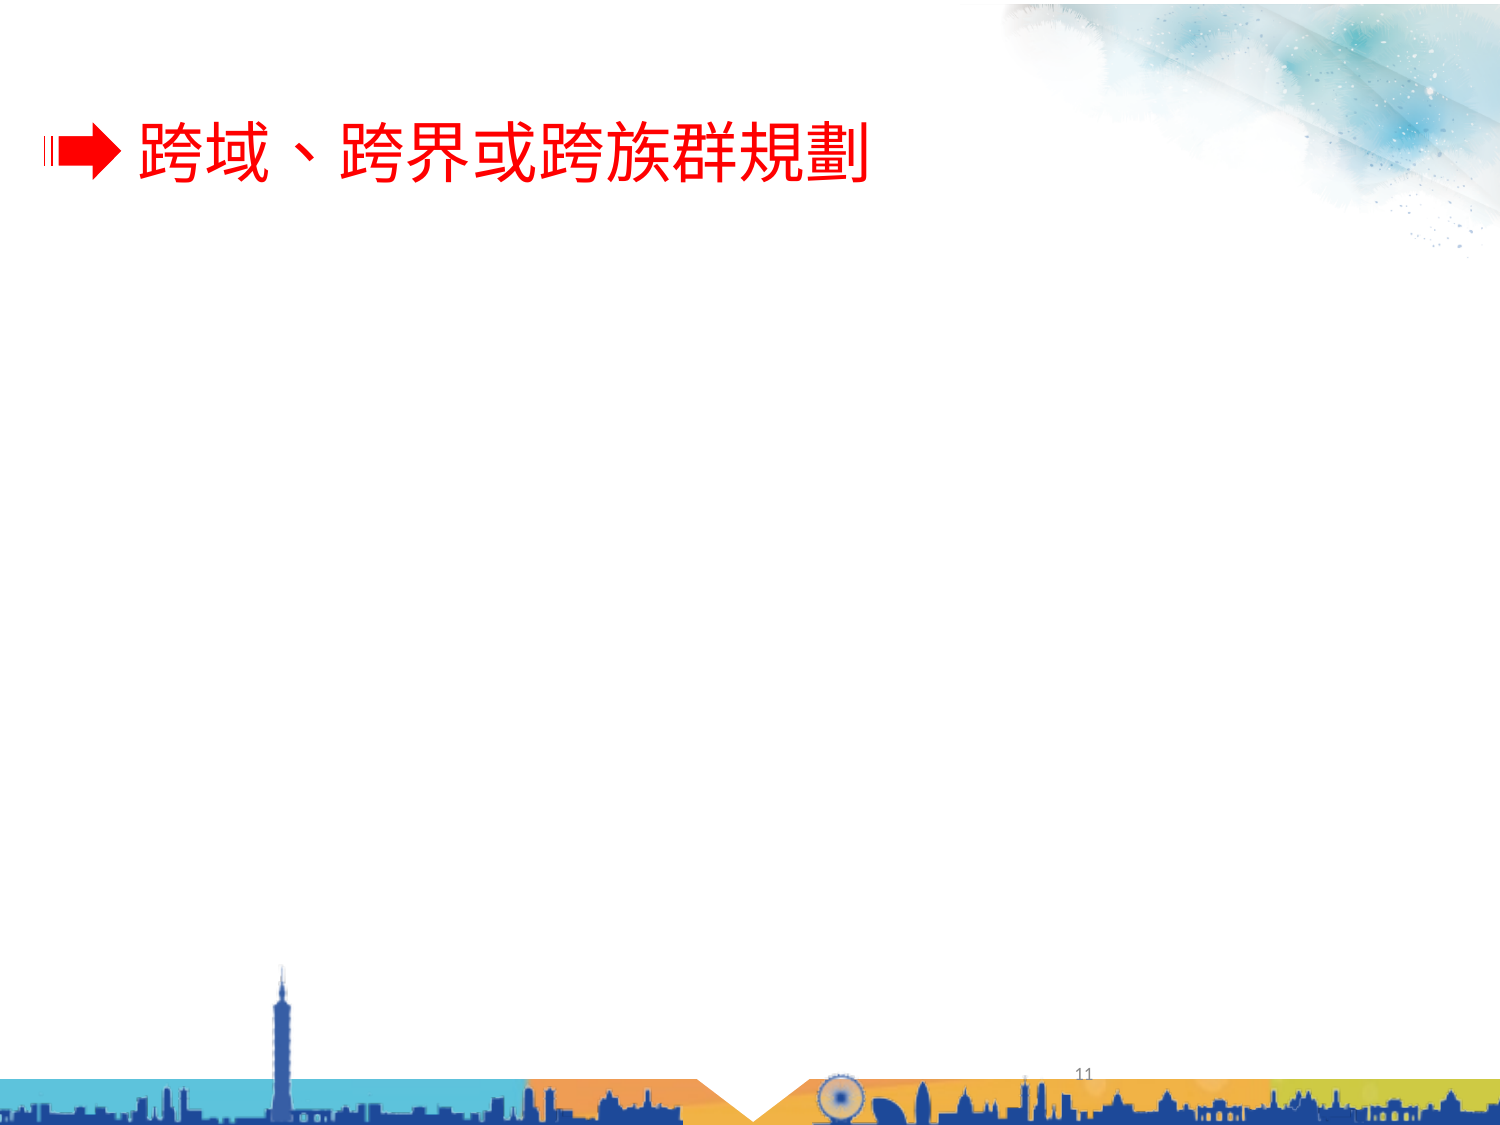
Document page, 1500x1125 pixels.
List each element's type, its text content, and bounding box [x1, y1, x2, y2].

text_box [50, 135, 54, 167]
text_box [57, 119, 123, 183]
text_box [42, 135, 47, 167]
text_box [1059, 1042, 1397, 1103]
text_box 跨域、跨界或跨族群規劃 [123, 103, 1419, 198]
